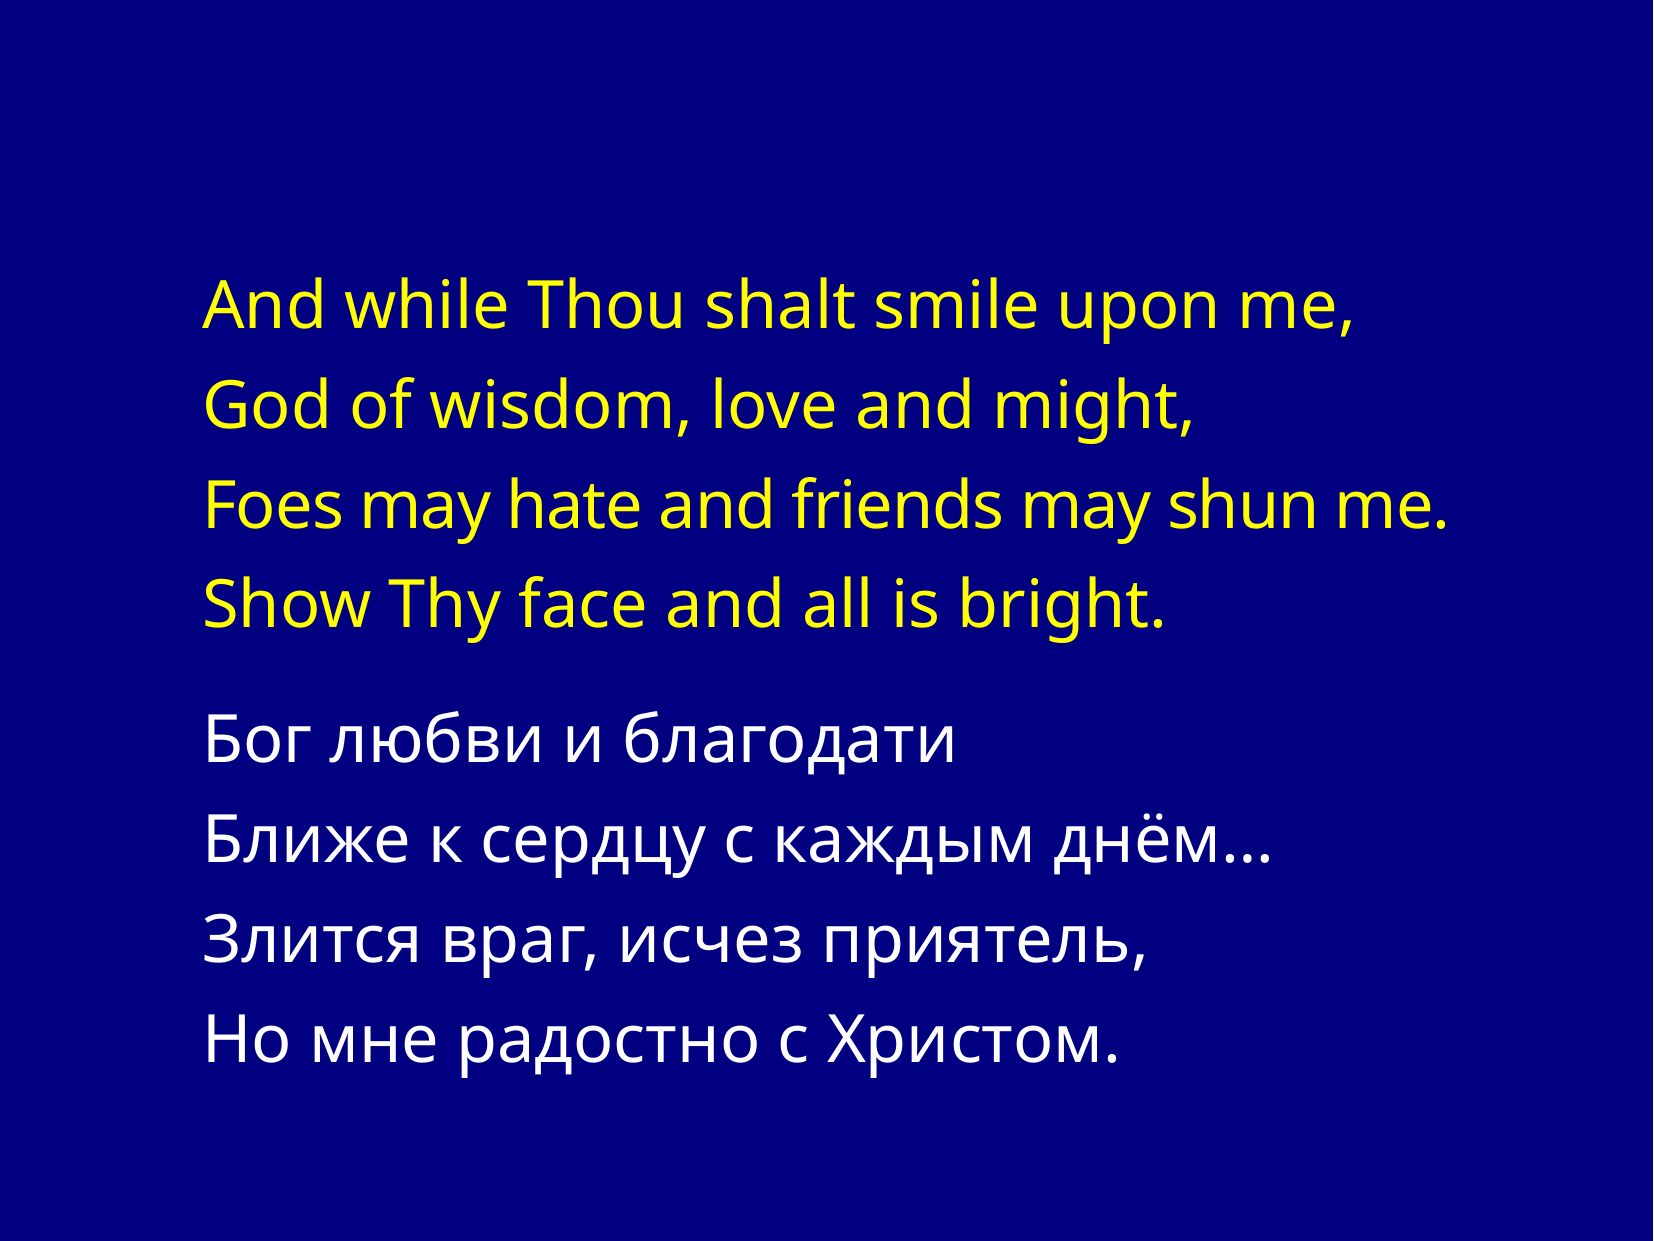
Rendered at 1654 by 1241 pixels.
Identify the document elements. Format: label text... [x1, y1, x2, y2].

text_box And while Thou shalt smile upon me, God of wisdom, love and might, Foes may hate and friends may shun me. Show Thy face and all is bright. [75, 150, 1651, 638]
text_box Бог любви и благодати Ближе к сердцу с каждым днём… Злится враг, исчез приятель, Но мне радостно с Христом. [75, 675, 1576, 1163]
